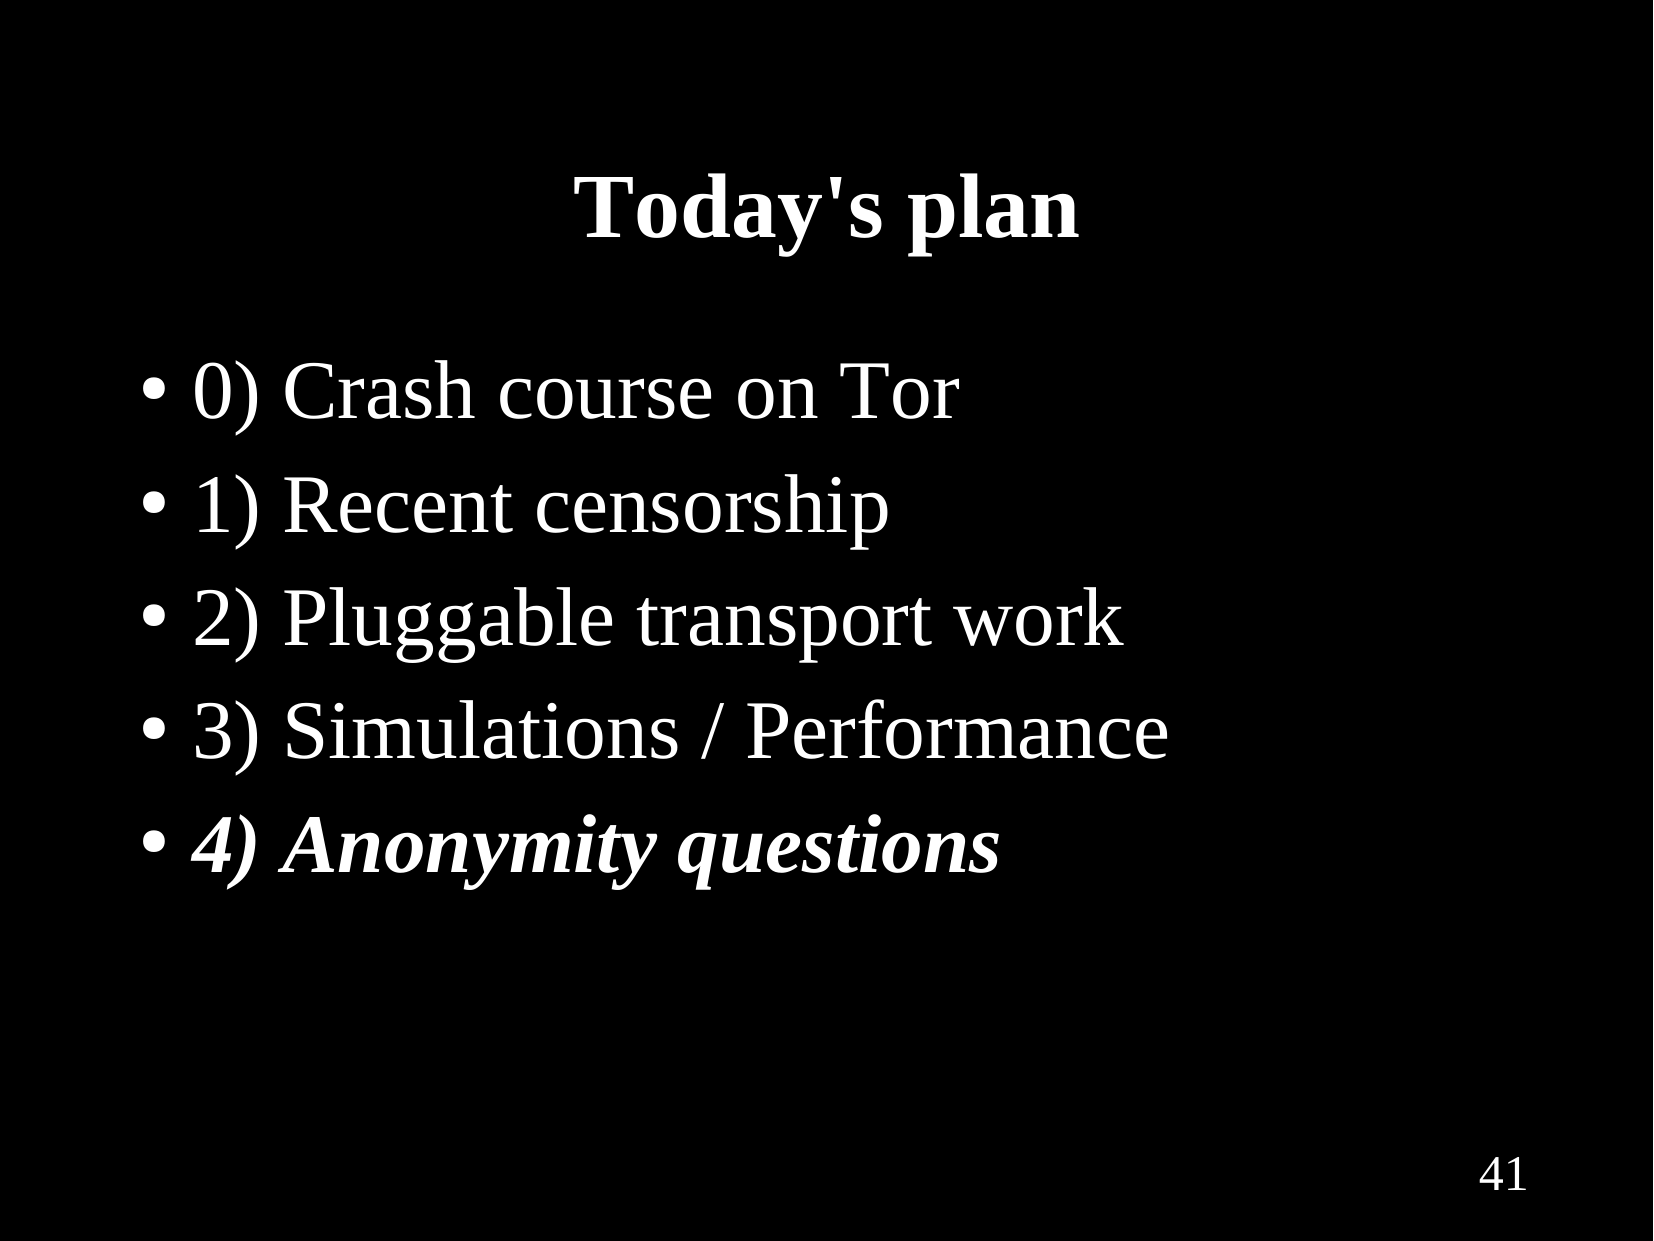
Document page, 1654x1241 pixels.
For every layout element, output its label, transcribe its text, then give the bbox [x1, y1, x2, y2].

list 0) Crash course on Tor 1) Recent censorship 2) Pluggable transport work 3) Simulations / Performance 4) Anonymity questions [121, 344, 1534, 1127]
title Today's plan [121, 102, 1534, 311]
